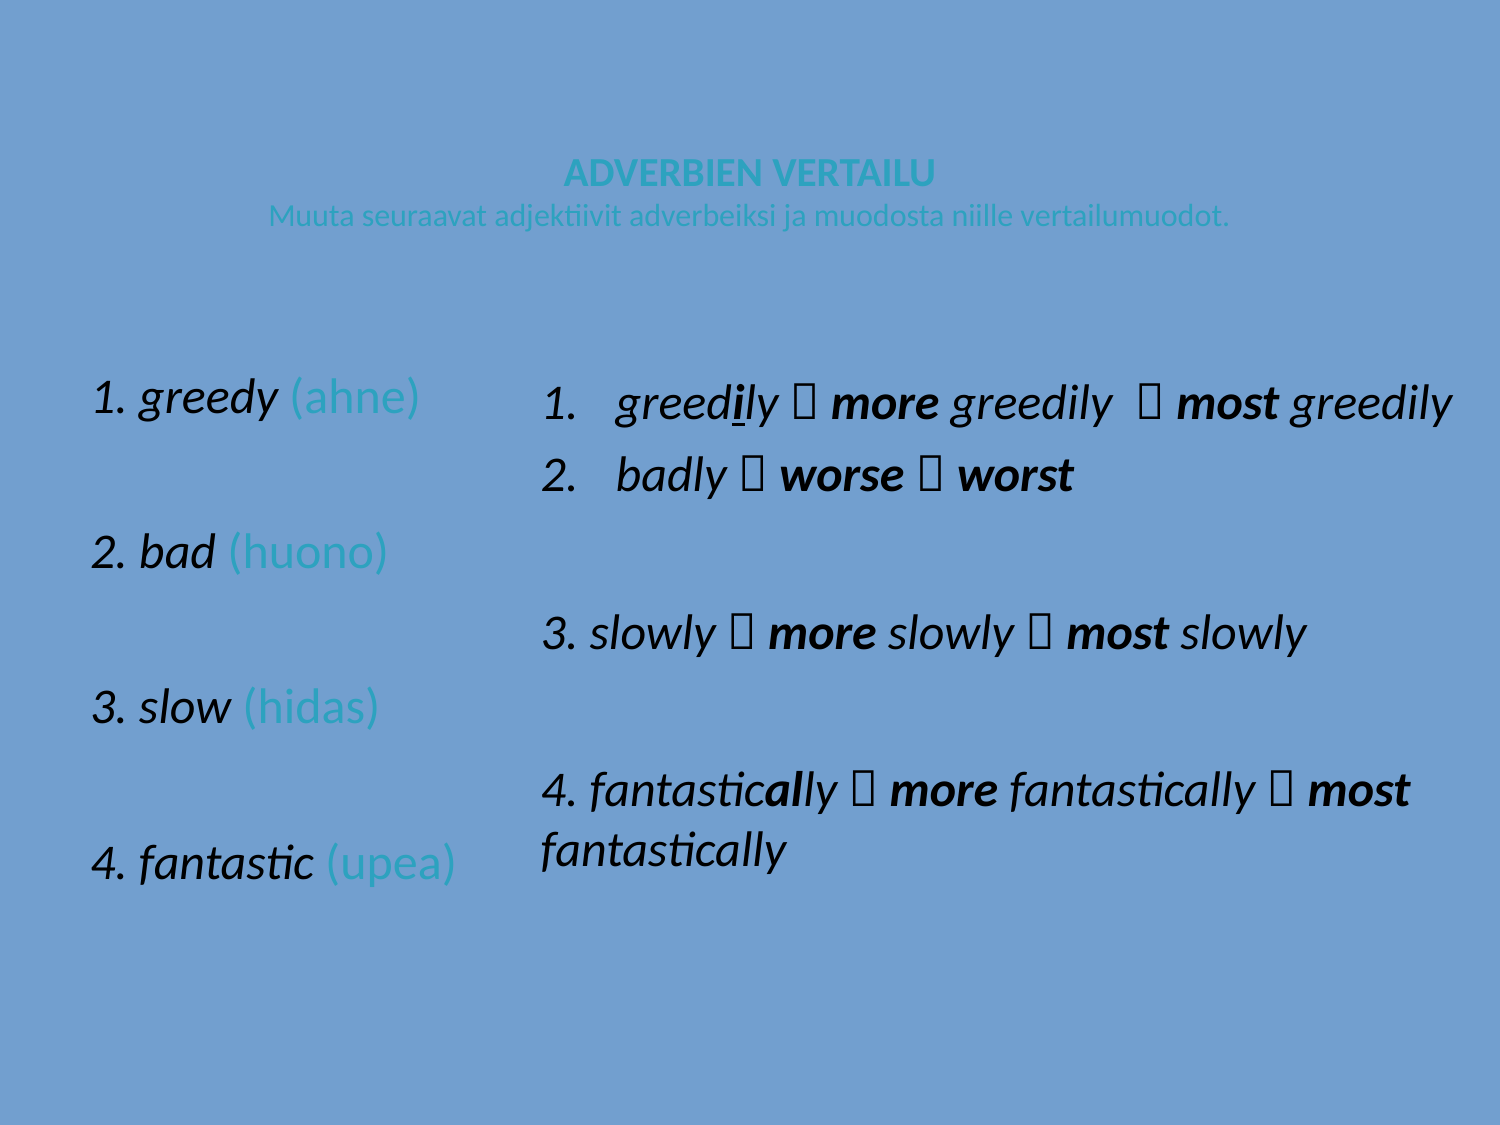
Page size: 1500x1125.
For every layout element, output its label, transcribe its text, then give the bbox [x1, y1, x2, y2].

list greedily  more greedily  most greedily badly  worse  worst 3. slowly  more slowly  most slowly 4. fantastically  more fantastically  most fantastically [525, 361, 1483, 1025]
list 1. greedy (ahne) 2. bad (huono) 3. slow (hidas) 4. fantastic (upea) [75, 349, 502, 985]
title ADVERBIEN VERTAILU Muuta seuraavat adjektiivit adverbeiksi ja muodosta niille vertailumuodot. [75, 137, 1425, 242]
